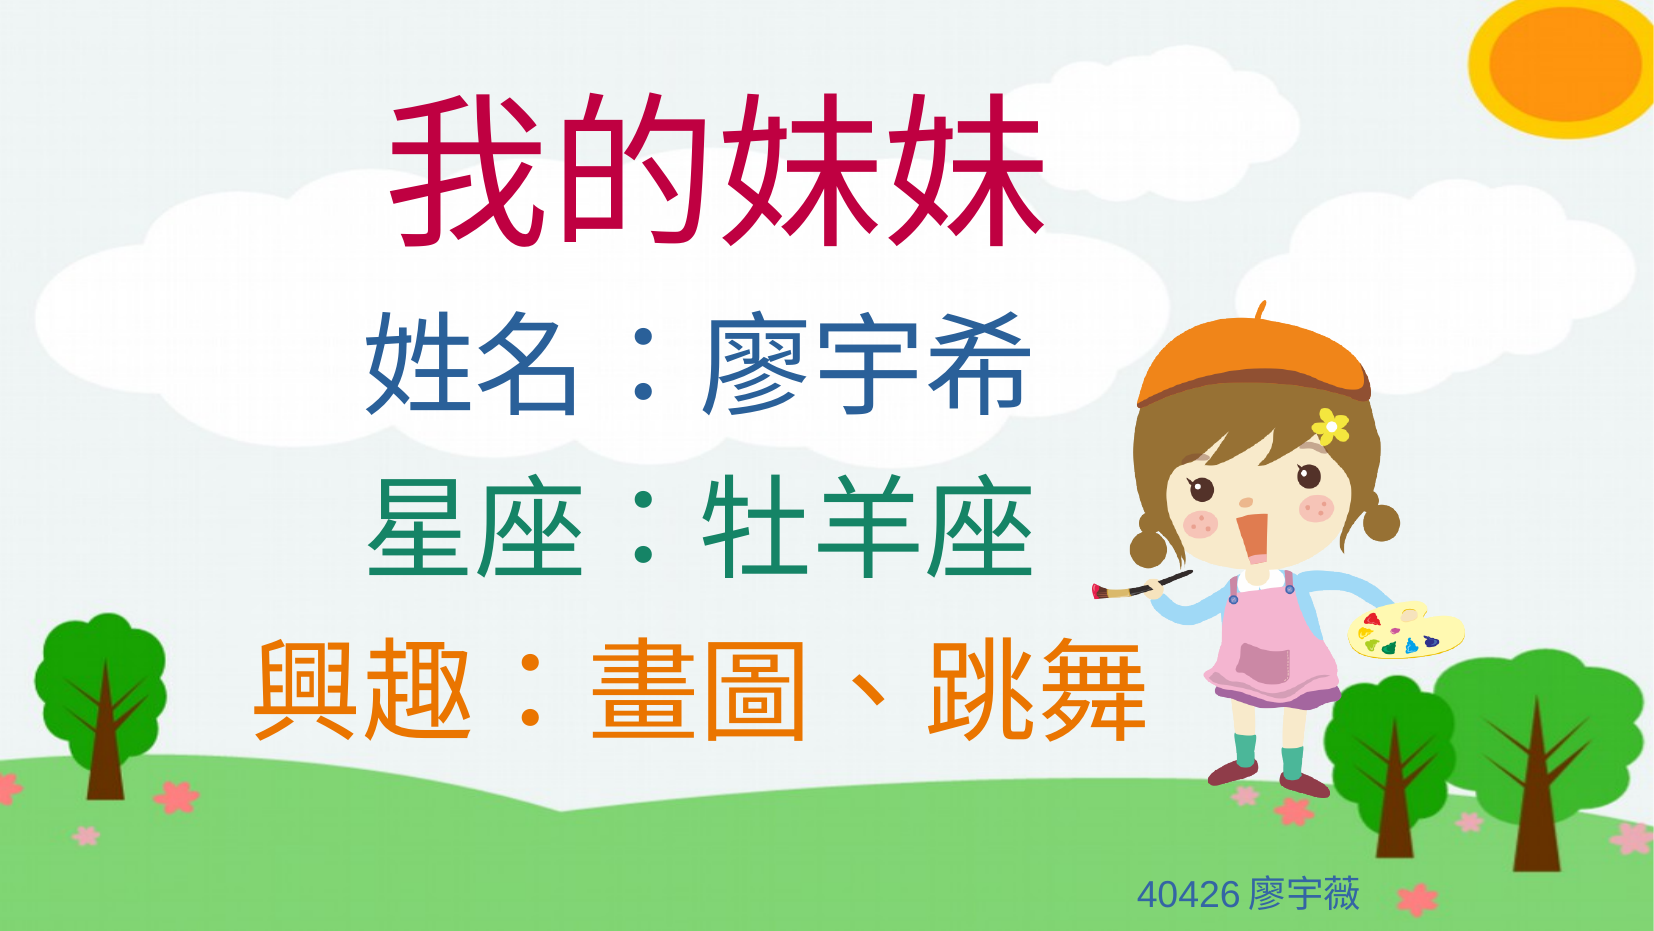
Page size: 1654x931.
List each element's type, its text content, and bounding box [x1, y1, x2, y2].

title 我的妹妹 [383, 77, 1063, 245]
text_box 40426廖宇薇 [1122, 856, 1388, 921]
picture [0, 0, 1654, 931]
subtitle 姓名：廖宇希 星座：牡羊座 興趣：畫圖、跳舞 [236, 273, 1164, 768]
